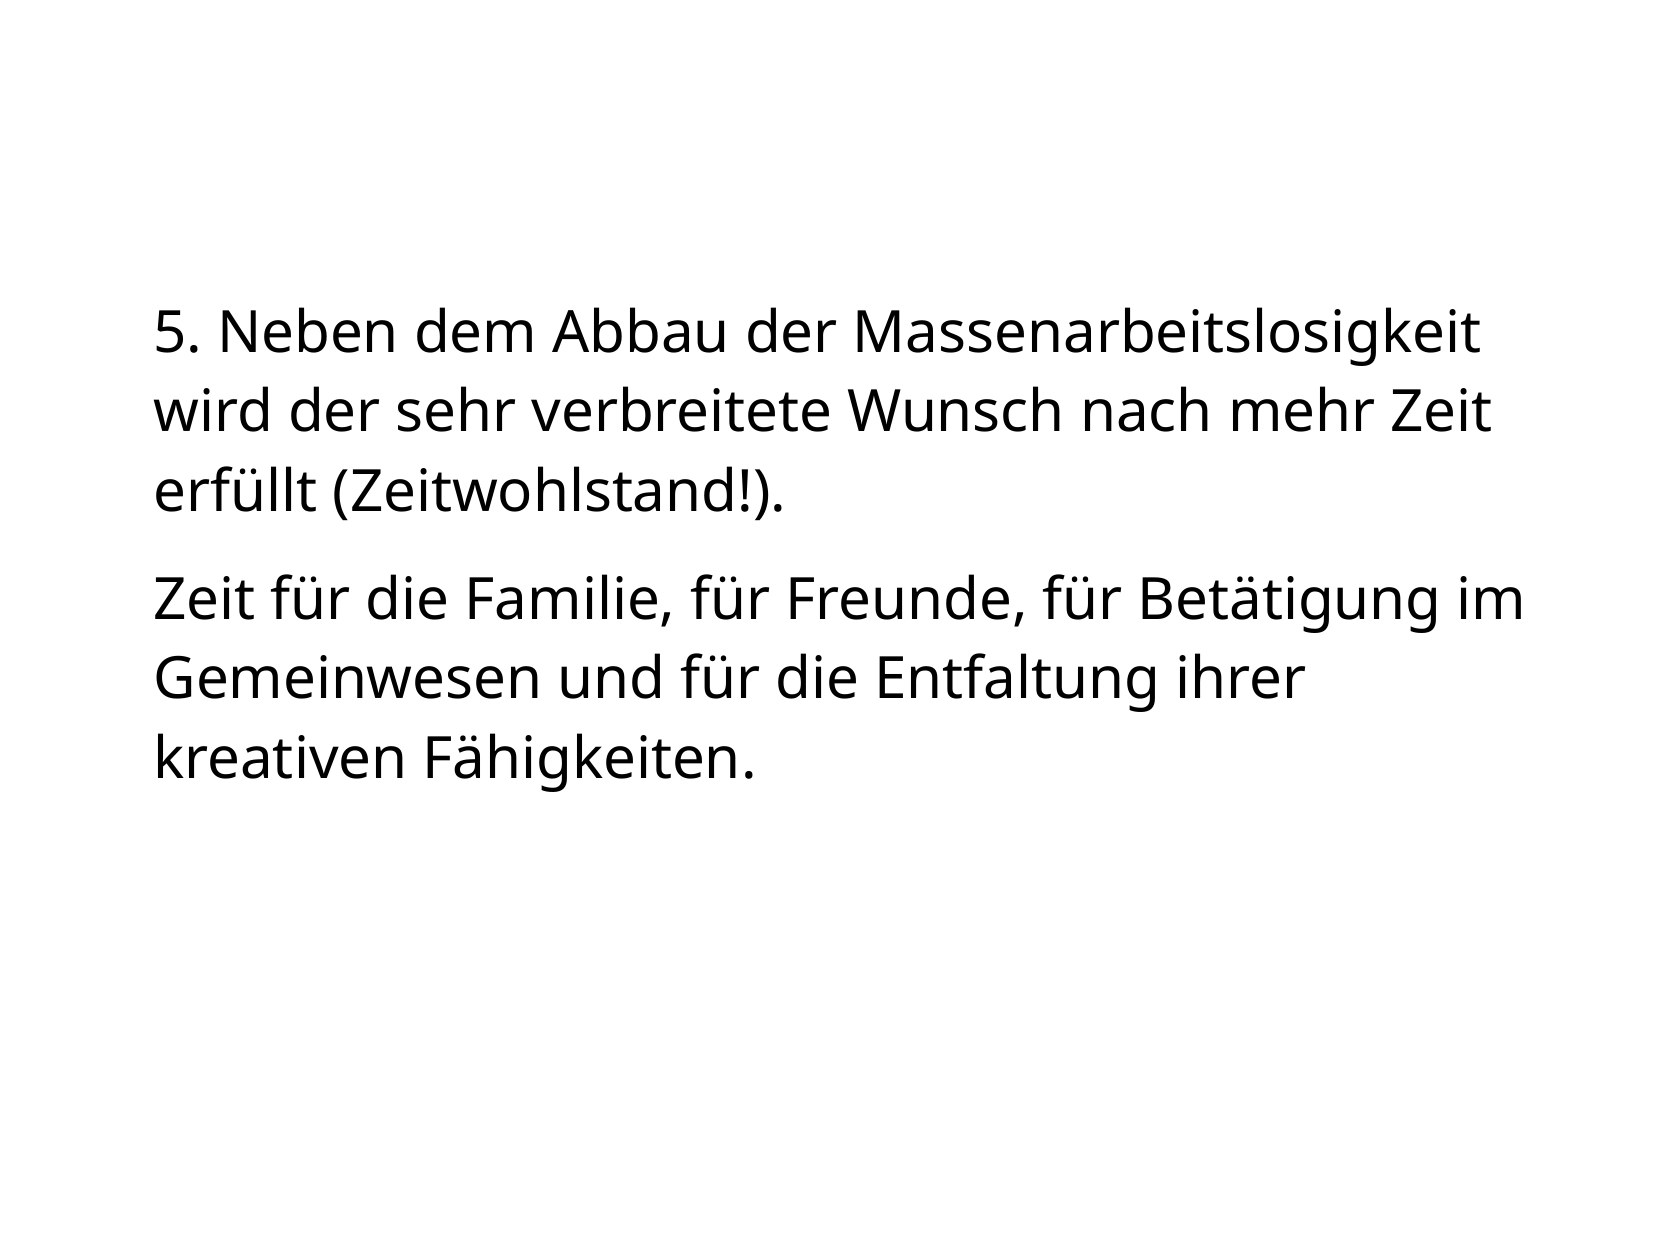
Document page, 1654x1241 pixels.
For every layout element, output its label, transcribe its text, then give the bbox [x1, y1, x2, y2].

list 5. Neben dem Abbau der Massenarbeitslosigkeit wird der sehr verbreitete Wunsch nach mehr Zeit erfüllt (Zeitwohlstand!). Zeit für die Familie, für Freunde, für Betätigung im Gemeinwesen und für die Entfaltung ihrer kreativen Fähigkeiten. [82, 290, 1571, 1010]
